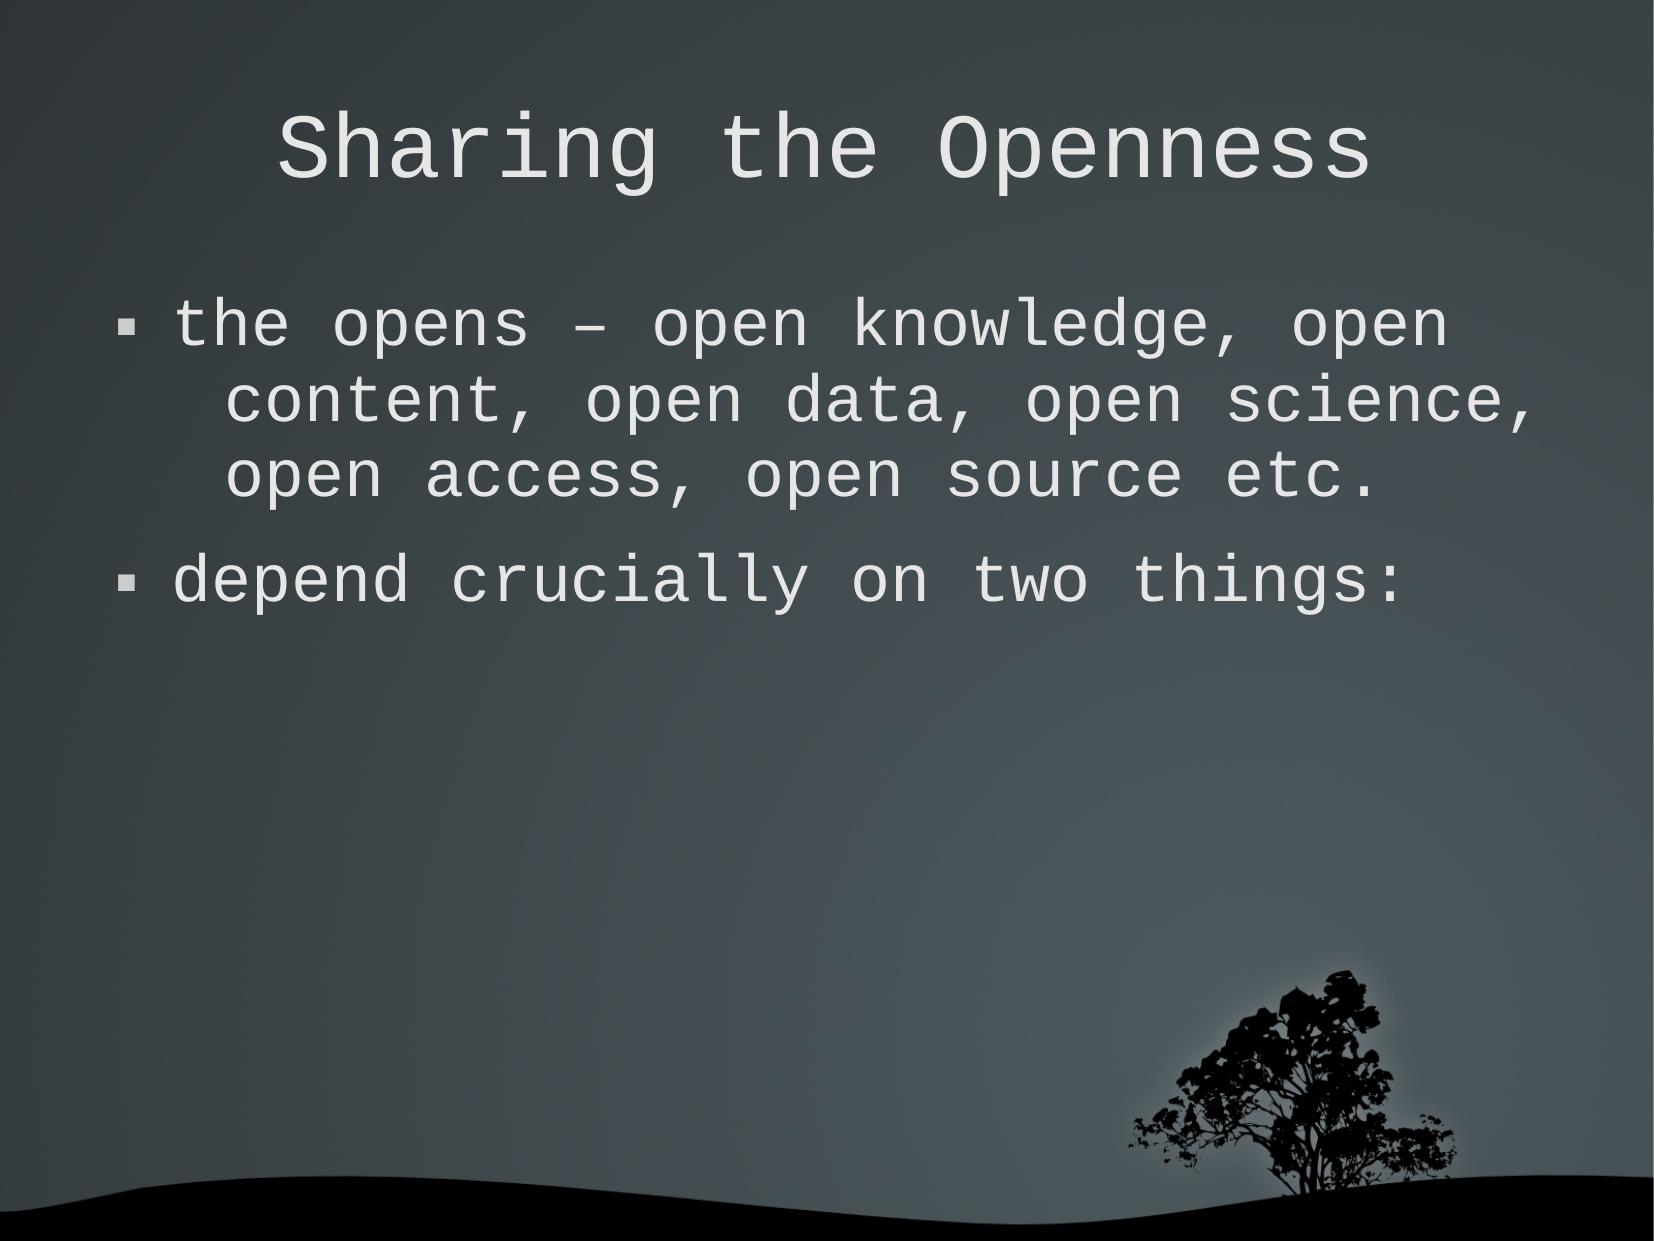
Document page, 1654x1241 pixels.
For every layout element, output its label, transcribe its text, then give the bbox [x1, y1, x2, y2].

title Sharing the Openness [82, 56, 1571, 250]
list the opens – open knowledge, open content, open data, open science, open access, open source etc. depend crucially on two things: [82, 290, 1571, 1094]
picture [0, 0, 1654, 1241]
